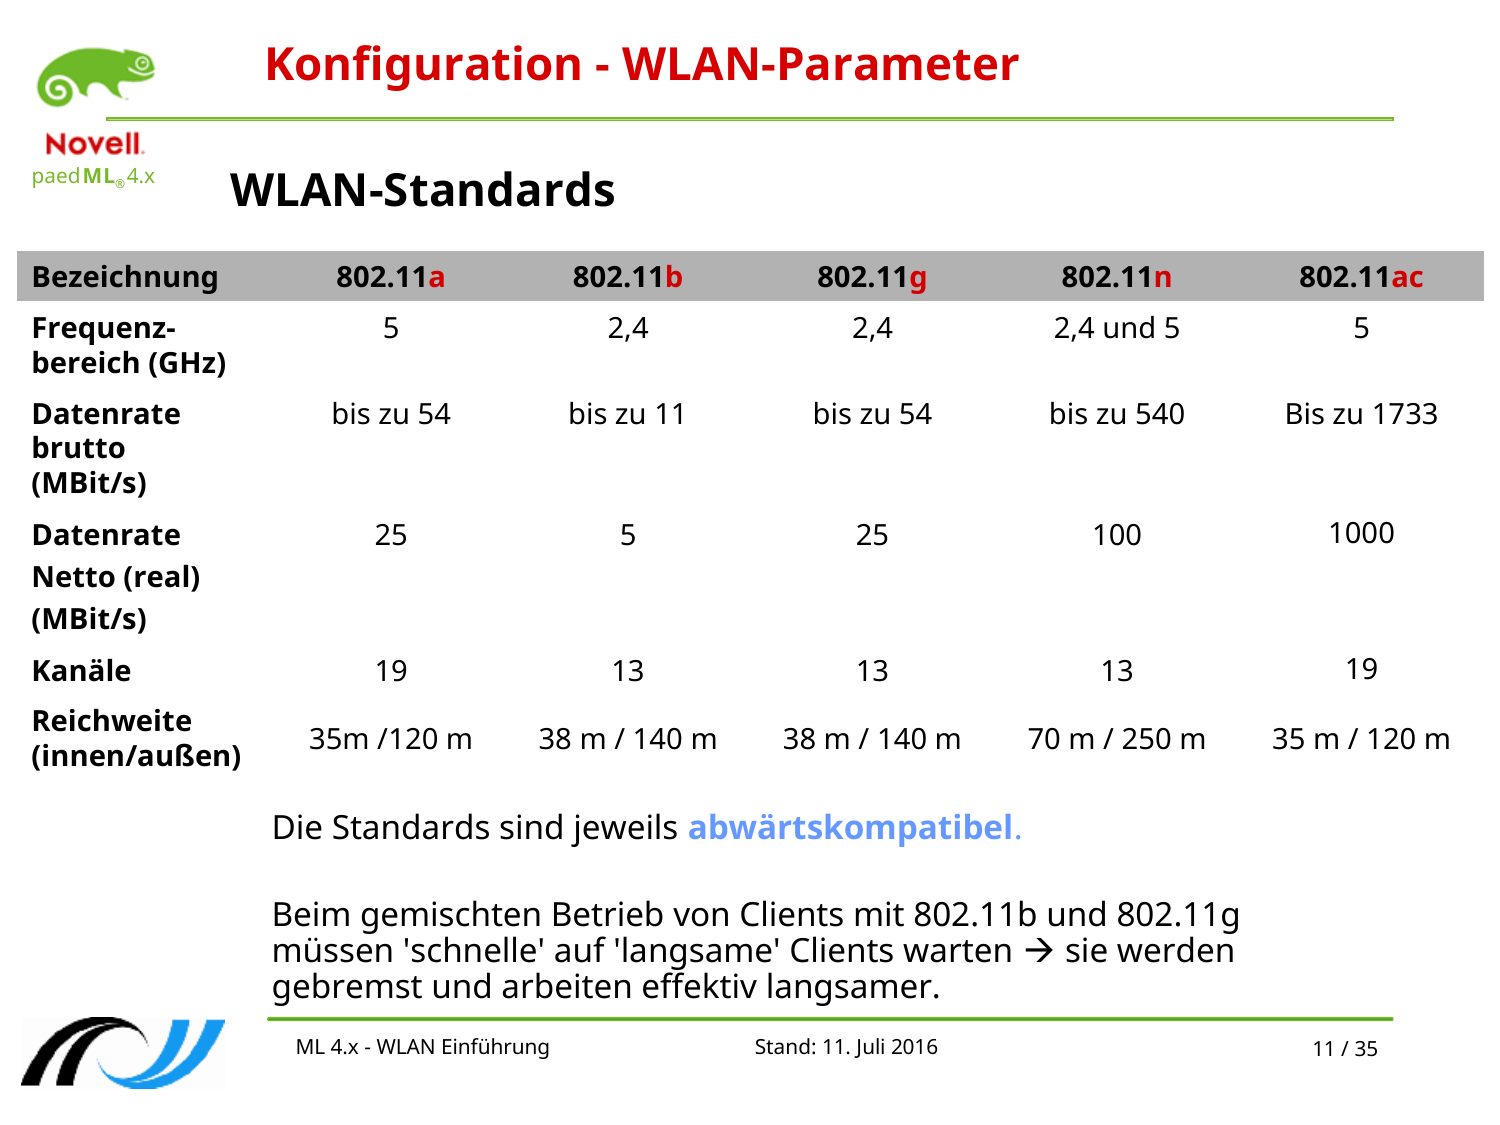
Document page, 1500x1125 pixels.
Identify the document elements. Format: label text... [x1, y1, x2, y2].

table_header Bezeichnung [17, 251, 277, 301]
table_cell Datenrate brutto (MBit/s) [17, 387, 277, 508]
table_cell Kanäle [17, 644, 277, 695]
list Die Standards sind jeweils abwärtskompatibel. Beim gemischten Betrieb von Clients mit 802.11b und 802.11g müssen 'schnelle' auf 'langsame' Clients warten  sie werden gebremst und arbeiten effektiv langsamer. [200, 803, 1359, 1018]
table_cell 38 m / 140 m [750, 695, 995, 781]
table_cell 1000 [1239, 508, 1484, 644]
table_cell 70 m / 250 m [995, 695, 1239, 781]
table_cell Frequenz-bereich (GHz) [17, 301, 277, 387]
title Konfiguration - WLAN-Parameter [232, 12, 1388, 113]
table_cell Reichweite (innen/außen) [17, 695, 277, 781]
table_cell 25 [277, 508, 506, 644]
table_cell bis zu 540 [995, 387, 1239, 508]
table_header 802.11n [995, 251, 1239, 301]
table_cell 25 [750, 508, 995, 644]
table_cell bis zu 54 [277, 387, 506, 508]
table_cell 100 [995, 508, 1239, 644]
table_header 802.11a [277, 251, 506, 301]
table_header 802.11ac [1239, 251, 1484, 301]
picture [24, 32, 167, 175]
table_cell 2,4 und 5 [995, 301, 1239, 387]
table_cell 5 [277, 301, 506, 387]
table_cell 35 m / 120 m [1239, 695, 1484, 781]
table_cell 5 [1239, 301, 1484, 387]
table_cell bis zu 54 [750, 387, 995, 508]
table_cell 13 [995, 644, 1239, 695]
table_cell 5 [506, 508, 750, 644]
table_header 802.11g [750, 251, 995, 301]
table_cell 13 [750, 644, 995, 695]
table_cell 38 m / 140 m [506, 695, 750, 781]
table_cell 13 [506, 644, 750, 695]
table_cell Bis zu 1733 [1239, 387, 1484, 508]
table_cell 2,4 [750, 301, 995, 387]
picture [21, 1017, 225, 1089]
table_cell 35m /120 m [277, 695, 506, 781]
text_box WLAN-Standards [230, 153, 815, 225]
table_cell 19 [277, 644, 506, 695]
table_cell Datenrate Netto (real) (MBit/s) [17, 508, 277, 644]
table_cell bis zu 11 [506, 387, 750, 508]
table_header 802.11b [506, 251, 750, 301]
table_cell 2,4 [506, 301, 750, 387]
table_cell 19 [1239, 644, 1484, 695]
